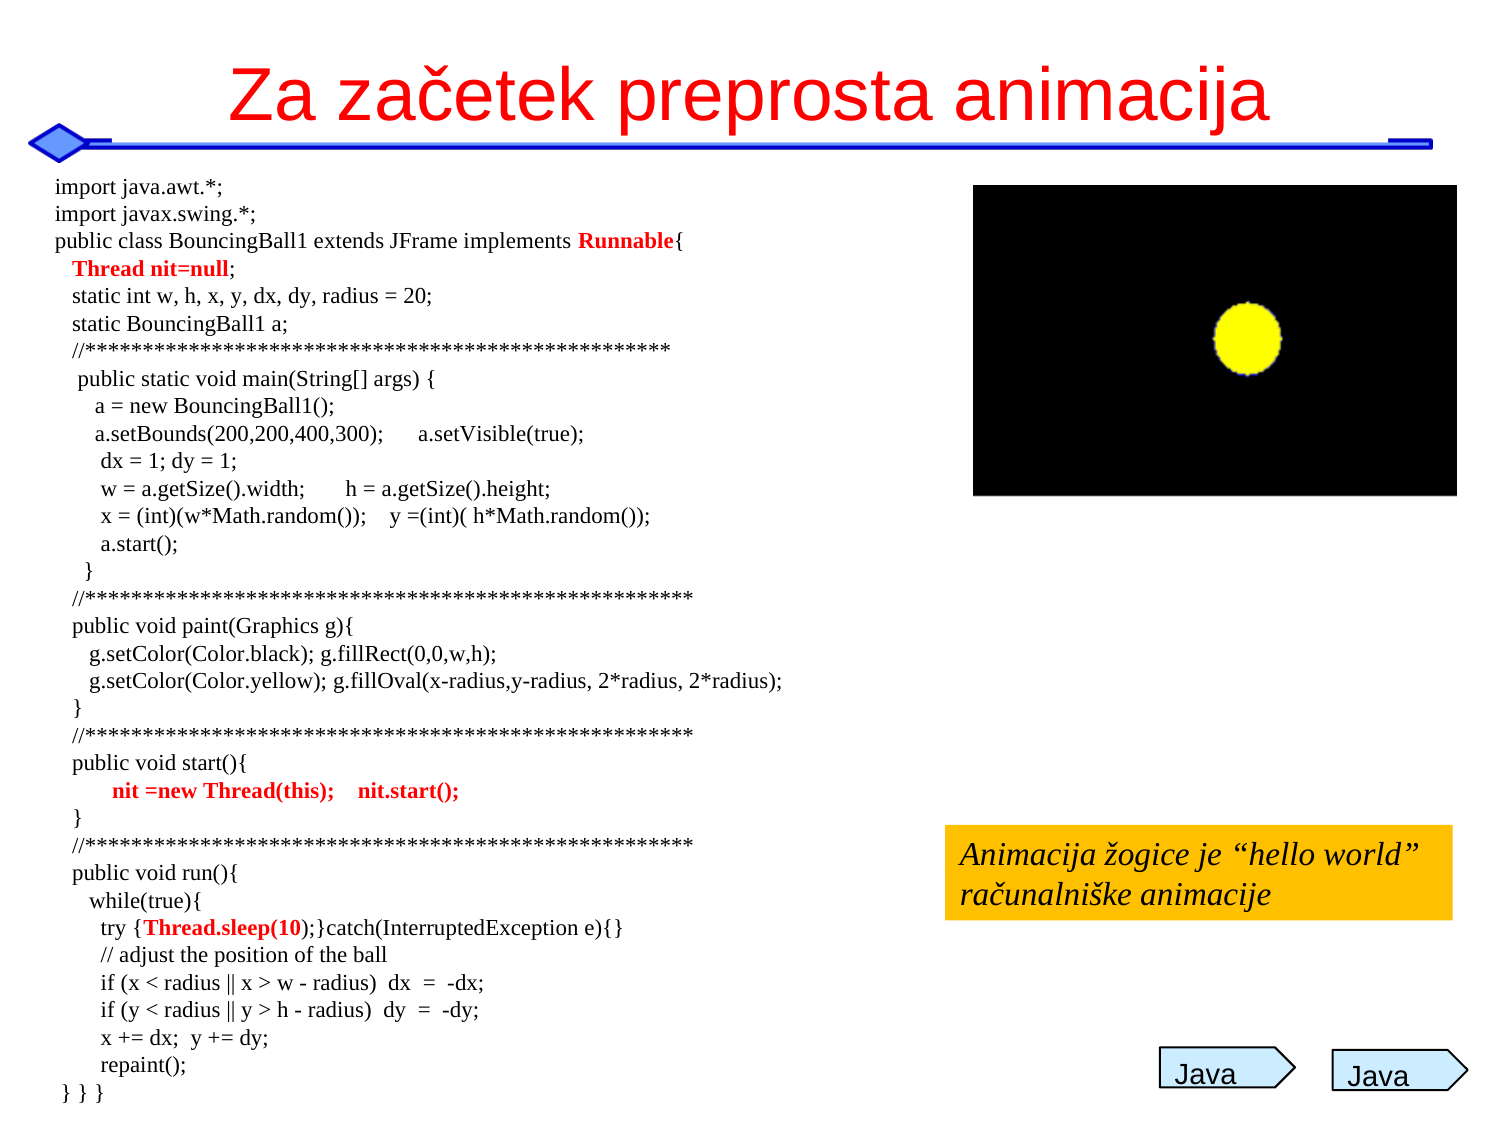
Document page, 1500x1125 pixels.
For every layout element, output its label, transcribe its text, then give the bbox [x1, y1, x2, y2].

text_box Java [1332, 1049, 1468, 1091]
picture [973, 185, 1457, 498]
text_box Animacija žogice je “hello world” računalniške animacije [945, 824, 1453, 921]
text_box import java.awt.*; import javax.swing.*; public class BouncingBall1 extends JFrame implements Runnable{ Thread nit=null; static int w, h, x, y, dx, dy, radius = 20; static BouncingBall1 a; //*************************************************** public static void main(String[] args) { a = new BouncingBall1(); a.setBounds(200,200,400,300); a.setVisible(true); dx = 1; dy = 1; w = a.getSize().width; h = a.getSize().height; x = (int)(w*Math.random()); y =(int)( h*Math.random()); a.start(); } //***************************************************** public void paint(Graphics g){ g.setColor(Color.black); g.fillRect(0,0,w,h); g.setColor(Color.yellow); g.fillOval(x-radius,y-radius, 2*radius, 2*radius); } //***************************************************** public void start(){ nit =new Thread(this); nit.start(); } //***************************************************** public void run(){ while(true){ try {Thread.sleep(10);}catch(InterruptedException e){} // adjust the position of the ball if (x < radius || x > w - radius) dx = -dx; if (y < radius || y > h - radius) dy = -dy; x += dx; y += dy; repaint(); } } } [40, 163, 1199, 1125]
picture [28, 123, 1433, 163]
title Za začetek preprosta animacija [111, 37, 1389, 143]
text_box Java [1159, 1047, 1296, 1088]
